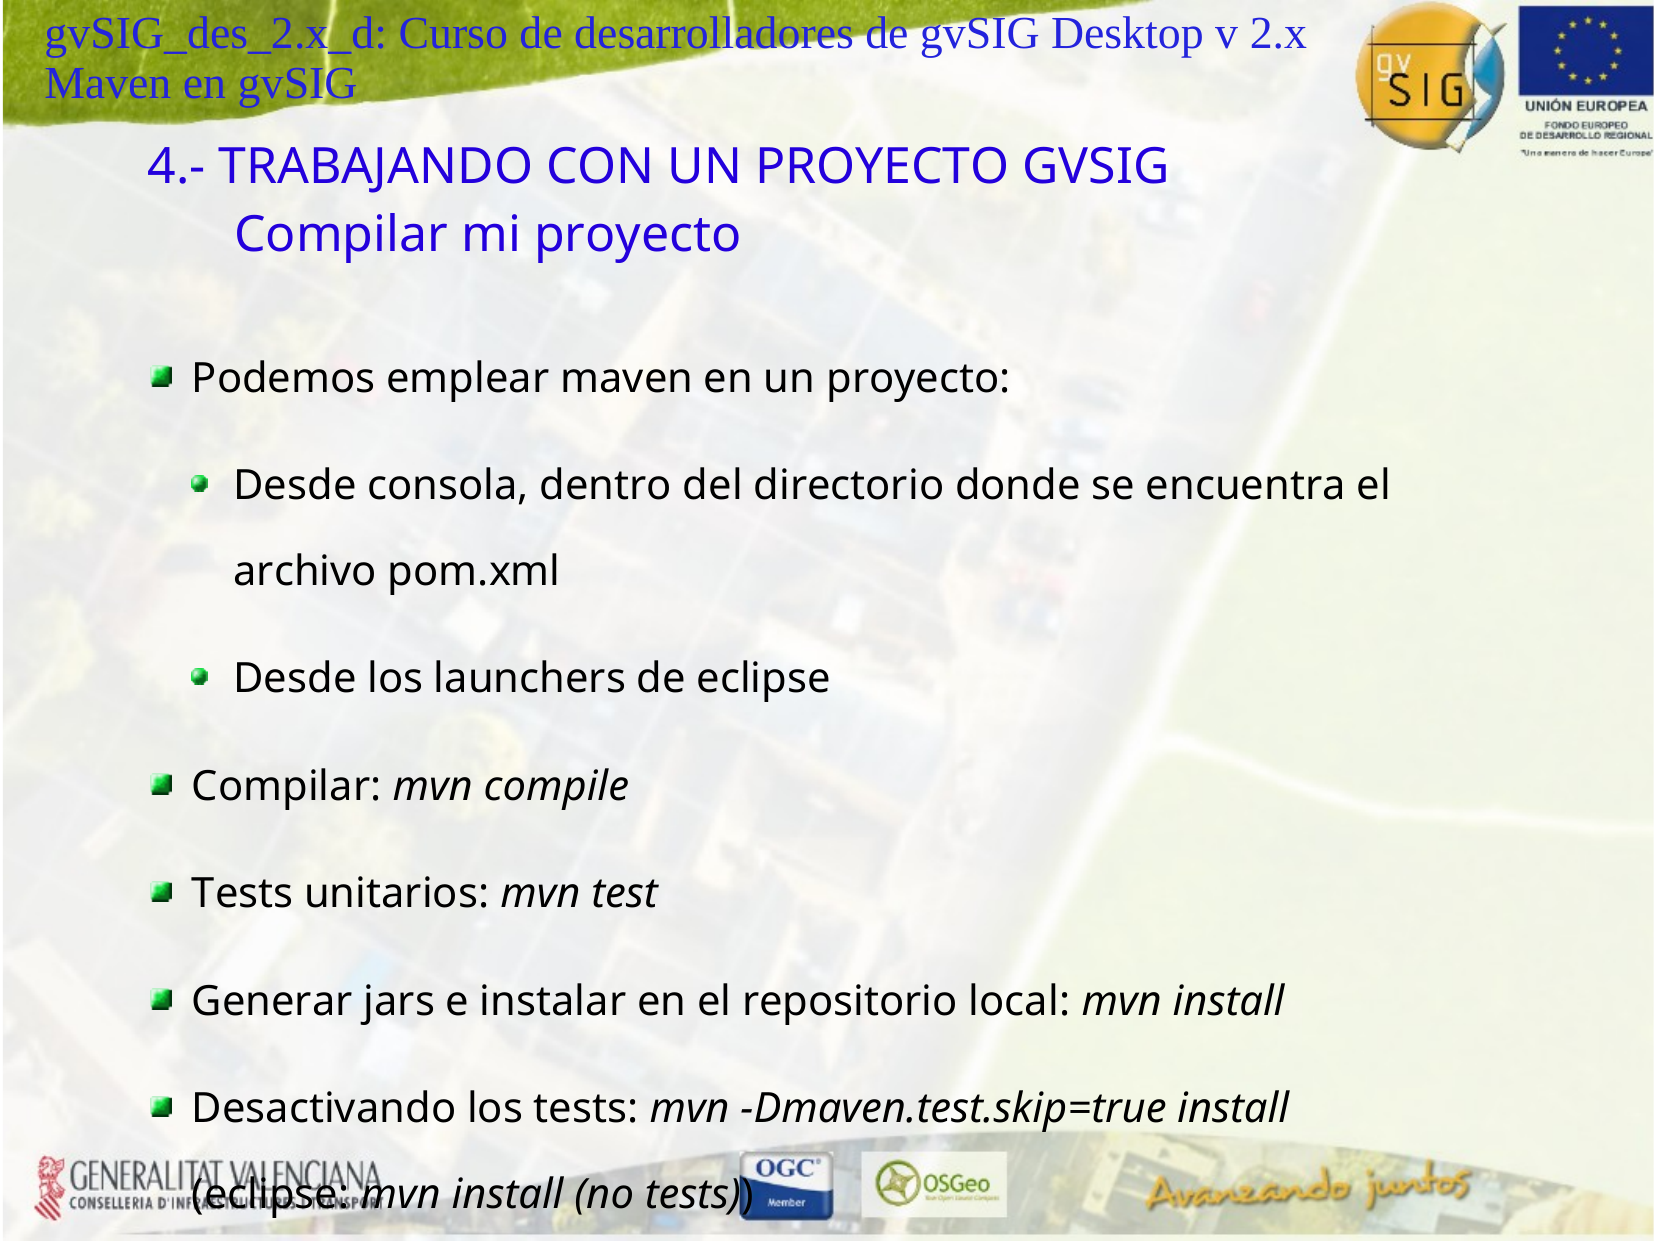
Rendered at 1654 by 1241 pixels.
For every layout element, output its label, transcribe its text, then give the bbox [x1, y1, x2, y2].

picture [2, 0, 1654, 1241]
text_box Podemos emplear maven en un proyecto: Desde consola, dentro del directorio donde se encuentra el archivo pom.xml Desde los launchers de eclipse Compilar: mvn compile Tests unitarios: mvn test Generar jars e instalar en el repositorio local: mvn install Desactivando los tests: mvn -Dmaven.test.skip=true install (eclipse: mvn install (no tests)) [147, 318, 1505, 1117]
title 4.- TRABAJANDO CON UN PROYECTO GVSIG Compilar mi proyecto [147, 124, 1595, 272]
